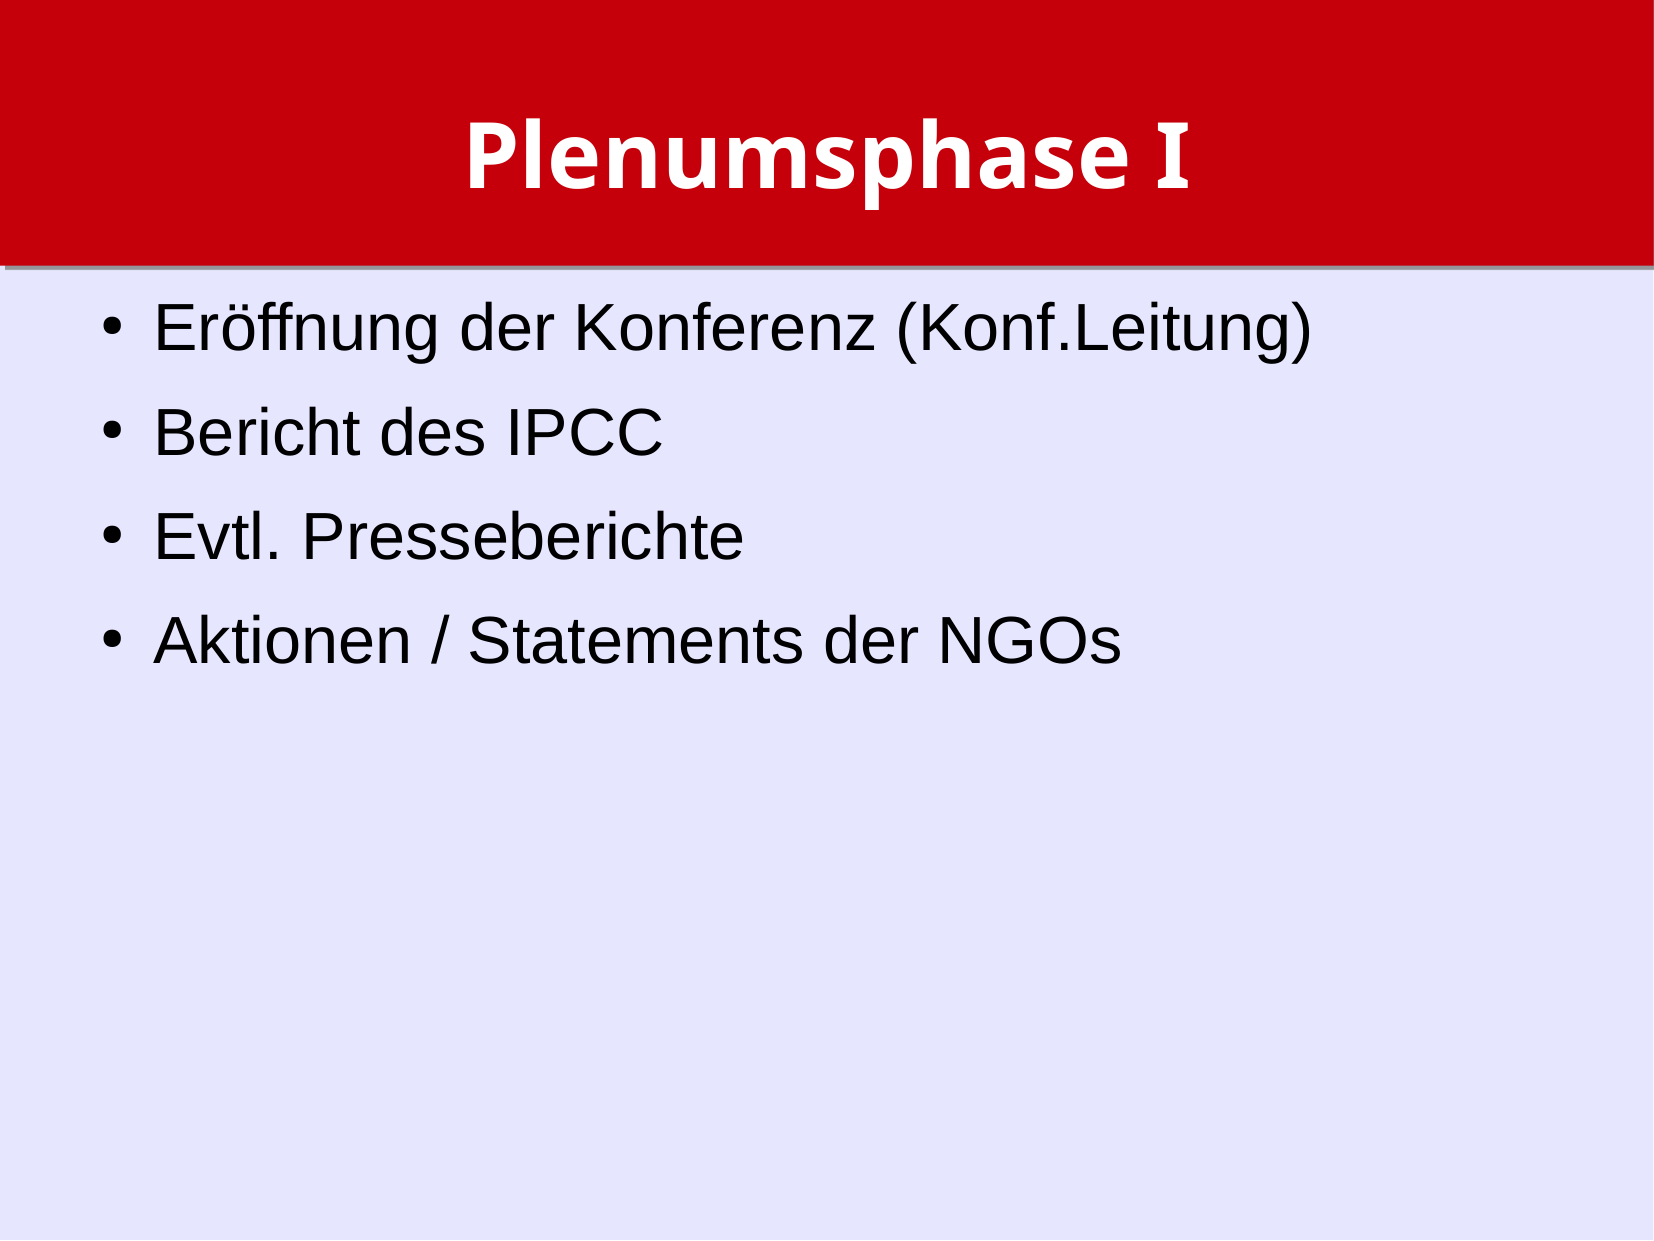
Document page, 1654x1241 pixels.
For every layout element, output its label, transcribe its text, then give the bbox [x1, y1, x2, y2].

title Plenumsphase I [82, 56, 1571, 250]
list Eröffnung der Konferenz (Konf.Leitung) Bericht des IPCC Evtl. Presseberichte Aktionen / Statements der NGOs [82, 290, 1571, 1109]
